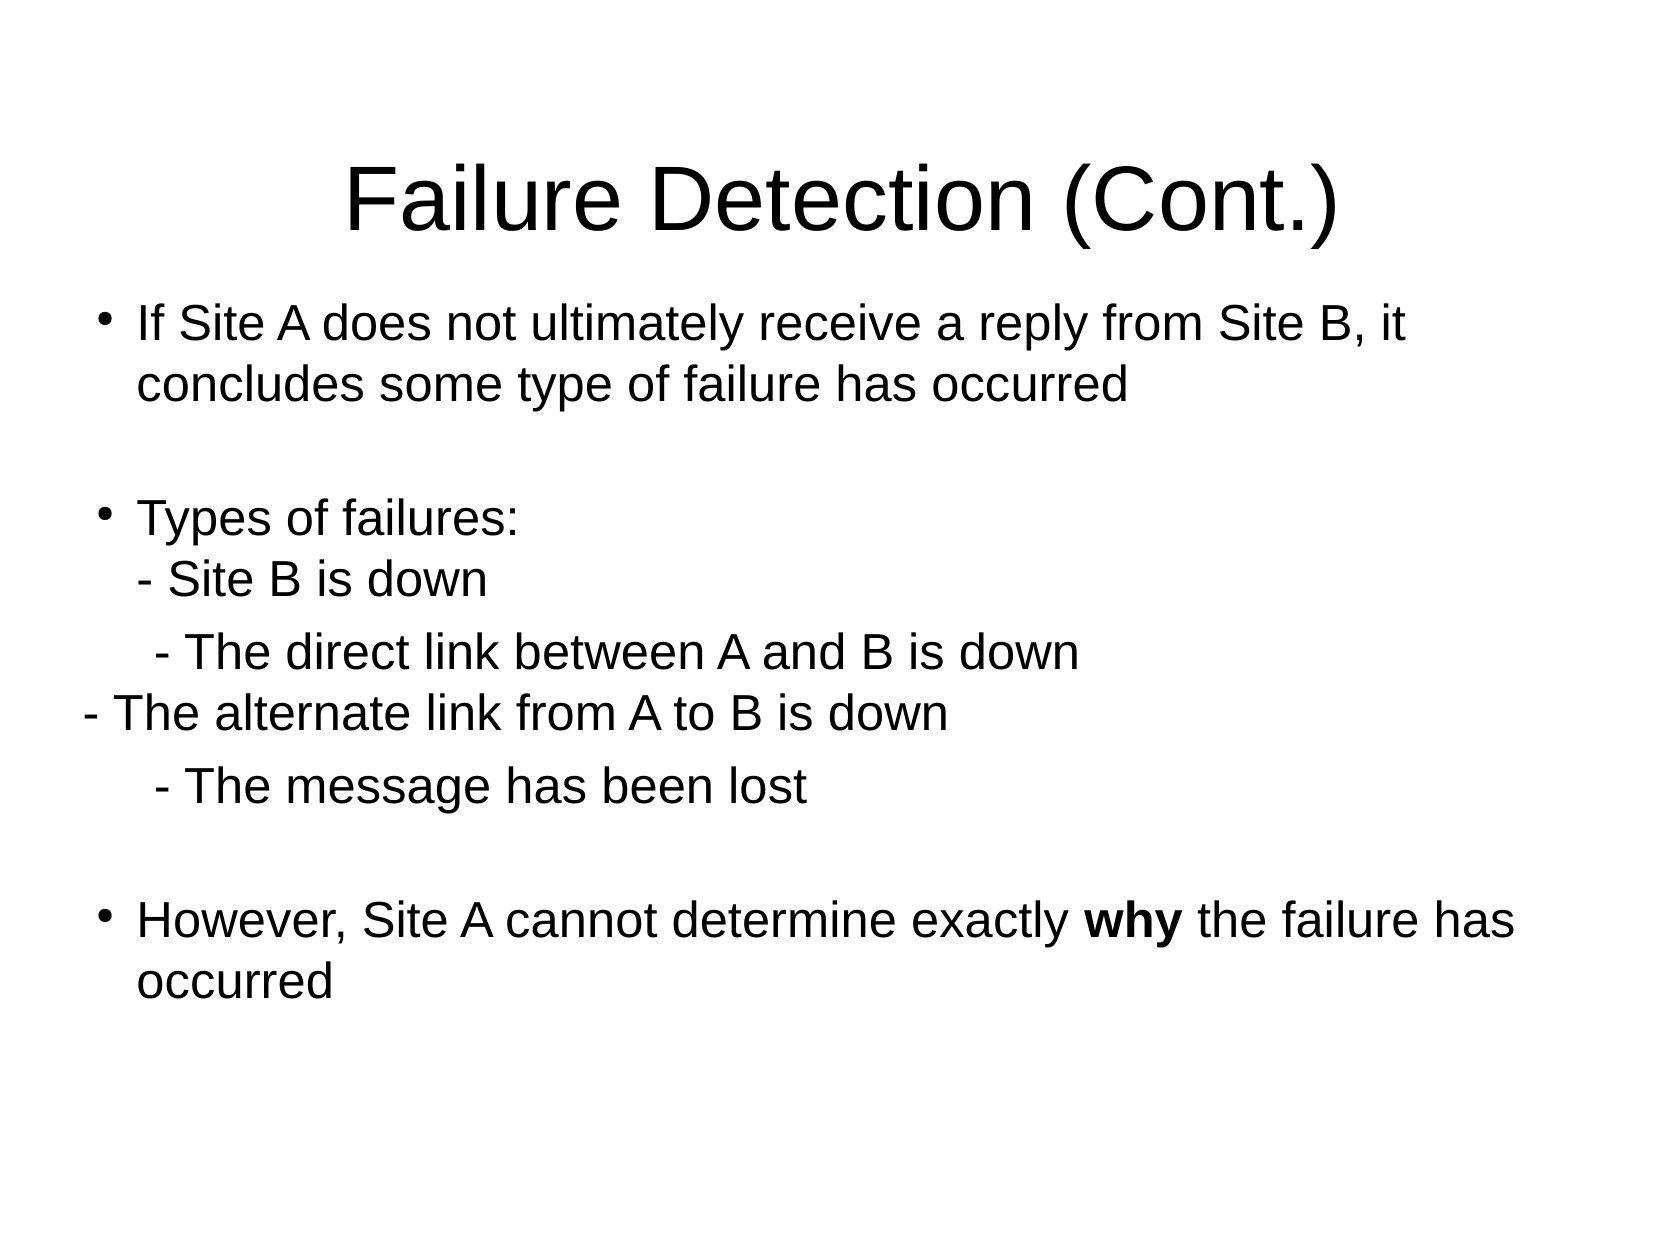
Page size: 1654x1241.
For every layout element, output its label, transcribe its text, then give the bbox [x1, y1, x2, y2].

list If Site A does not ultimately receive a reply from Site B, it concludes some type of failure has occurred Types of failures: - Site B is down - The direct link between A and B is down - The alternate link from A to B is down - The message has been lost However, Site A cannot determine exactly why the failure has occurred [82, 290, 1571, 1010]
title Failure Detection (Cont.) [82, 49, 1571, 257]
